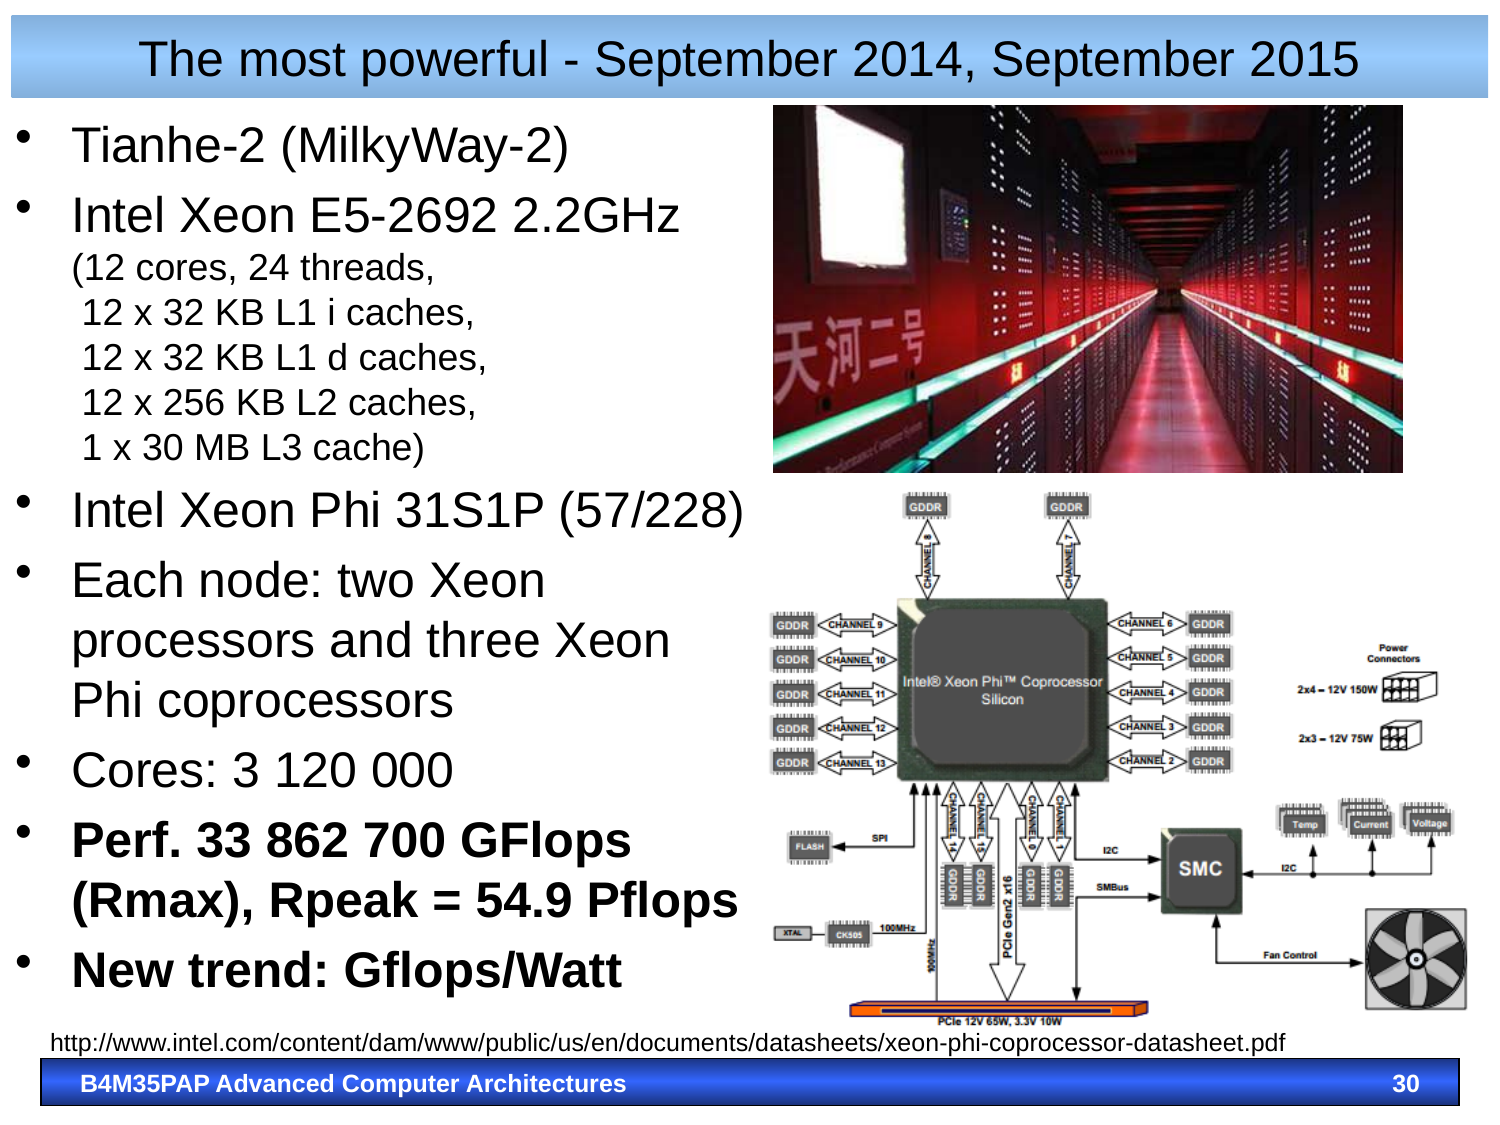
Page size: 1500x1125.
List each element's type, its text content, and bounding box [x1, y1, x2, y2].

title The most powerful - September 2014, September 2015 [11, 15, 1489, 98]
text_box Tianhe-2 (MilkyWay-2) Intel Xeon E5-2692 2.2GHz (12 cores, 24 threads, 12 x 32 KB L1 i caches, 12 x 32 KB L1 d caches, 12 x 256 KB L2 caches, 1 x 30 MB L3 cache) Intel Xeon Phi 31S1P (57/228) Each node: two Xeon processors and three Xeon Phi coprocessors Cores: 3 120 000 Perf. 33 862 700 GFlops (Rmax), Rpeak = 54.9 Pflops New trend: Gflops/Watt [0, 105, 762, 1043]
picture [773, 105, 1403, 473]
text_box http://www.intel.com/content/dam/www/public/us/en/documents/datasheets/xeon-phi-coprocessor-datasheet.pdf [35, 1019, 1500, 1065]
picture [761, 480, 1470, 1019]
